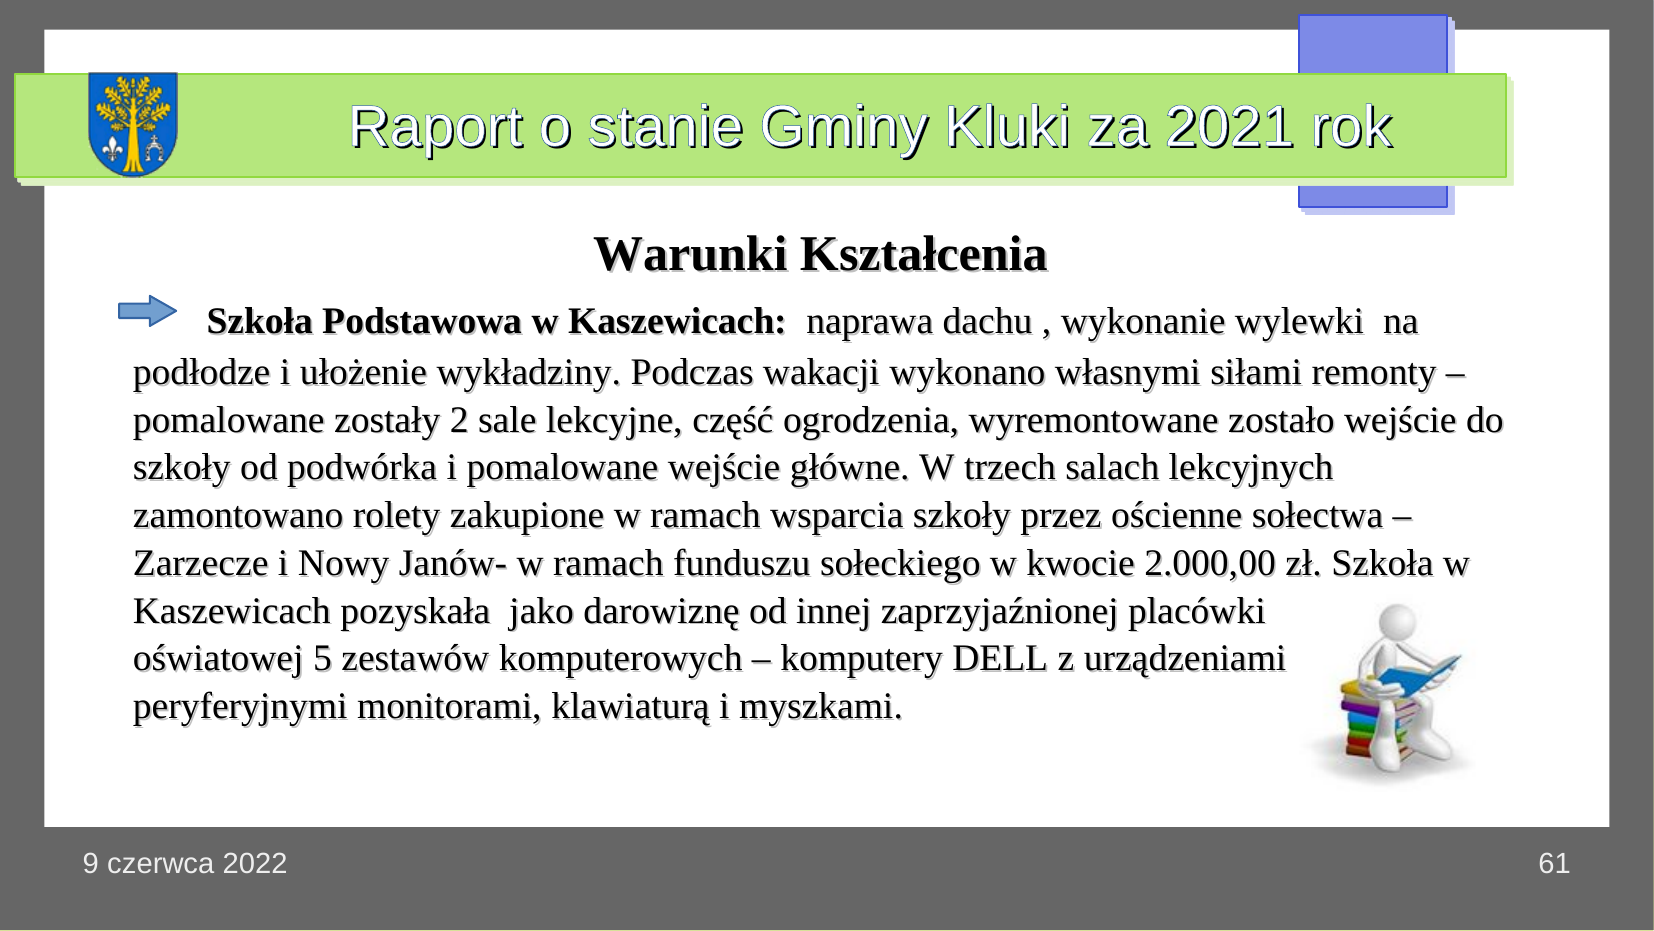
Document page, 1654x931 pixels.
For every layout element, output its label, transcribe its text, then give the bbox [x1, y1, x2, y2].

picture [118, 295, 178, 327]
title Raport o stanie Gminy Kluki za 2021 rok [242, 73, 1654, 178]
picture [1299, 590, 1501, 792]
text_box Warunki Kształcenia Szkoła Podstawowa w Kaszewicach: naprawa dachu , wykonanie wylewki na podłodze i ułożenie wykładziny. Podczas wakacji wykonano własnymi siłami remonty – pomalowane zostały 2 sale lekcyjne, część ogrodzenia, wyremontowane zostało wejście do szkoły od podwórka i pomalowane wejście główne. W trzech salach lekcyjnych zamontowano rolety zakupione w ramach wsparcia szkoły przez ościenne sołectwa – Zarzecze i Nowy Janów- w ramach funduszu sołeckiego w kwocie 2.000,00 zł. Szkoła w Kaszewicach pozyskała jako darowiznę od innej zaprzyjaźnionej placówki oświatowej 5 zestawów komputerowych – komputery DELL z urządzeniami peryferyjnymi monitorami, klawiaturą i myszkami. [118, 206, 1536, 739]
picture [88, 72, 178, 178]
